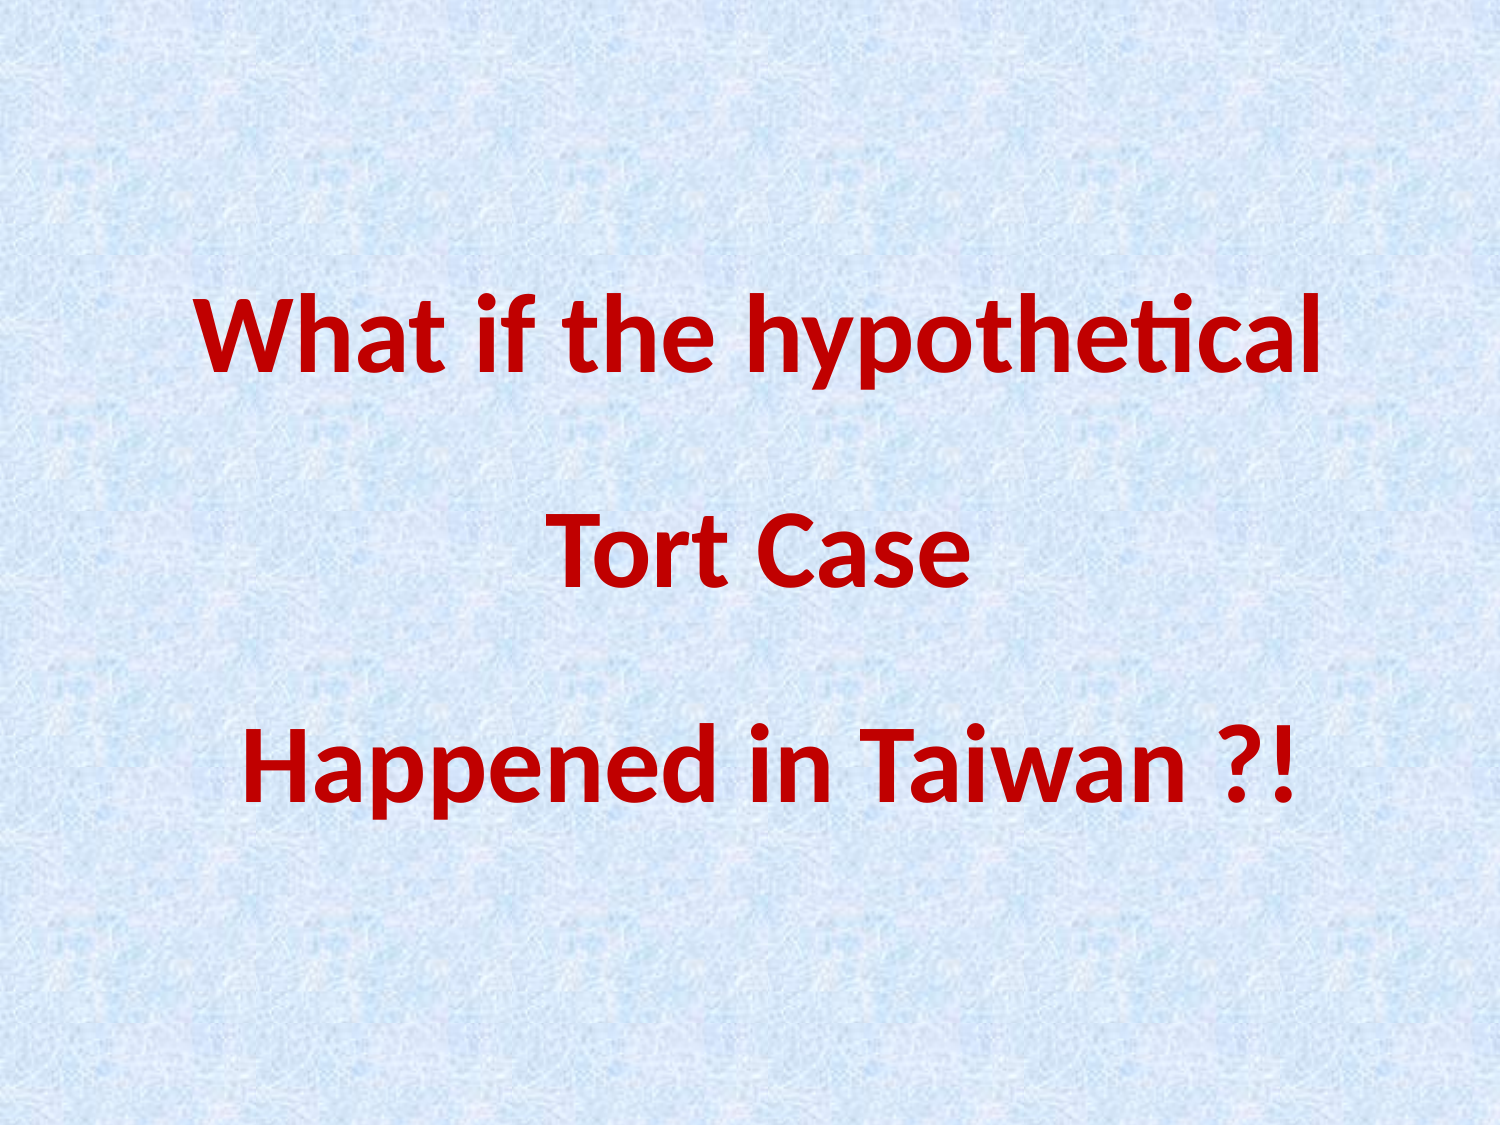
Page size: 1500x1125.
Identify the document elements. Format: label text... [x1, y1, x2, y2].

list What if the hypothetical Tort Case Happened in Taiwan ?! [171, 184, 1374, 896]
